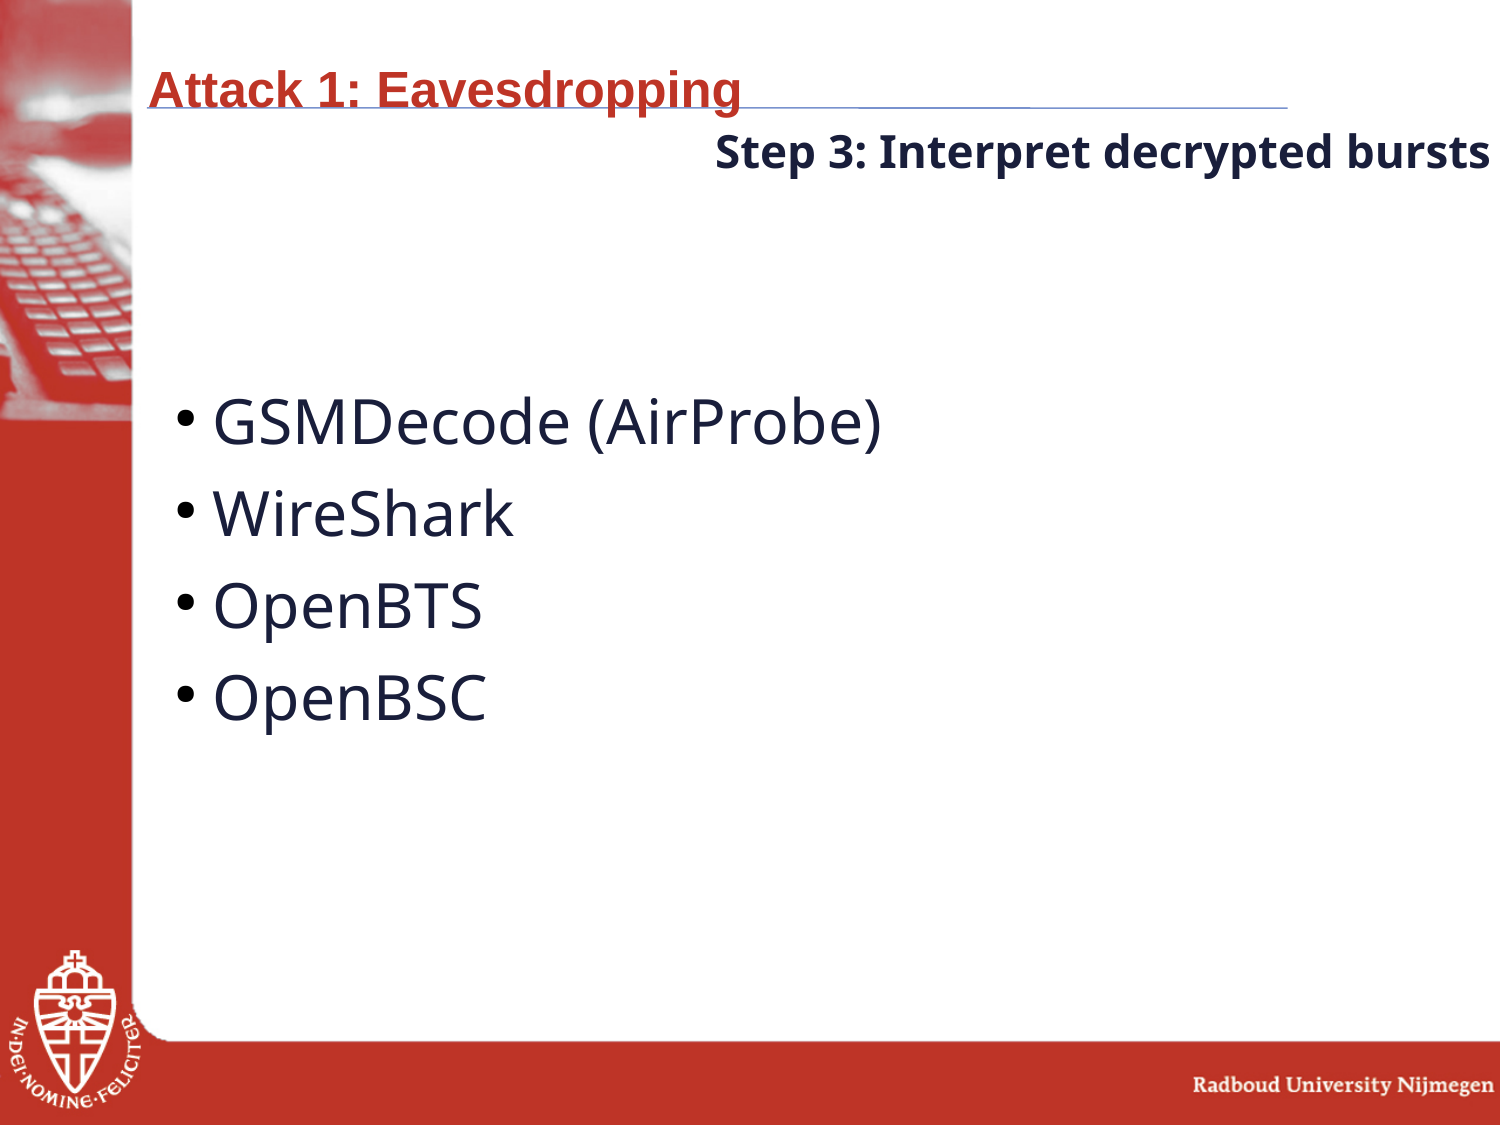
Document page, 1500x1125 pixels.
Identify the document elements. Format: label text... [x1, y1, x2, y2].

title Attack 1: Eavesdropping [147, 0, 1491, 122]
picture [0, 0, 1500, 1125]
text_box Step 3: Interpret decrypted bursts [406, 115, 1495, 178]
list GSMDecode (AirProbe) WireShark OpenBTS OpenBSC [174, 375, 1463, 938]
